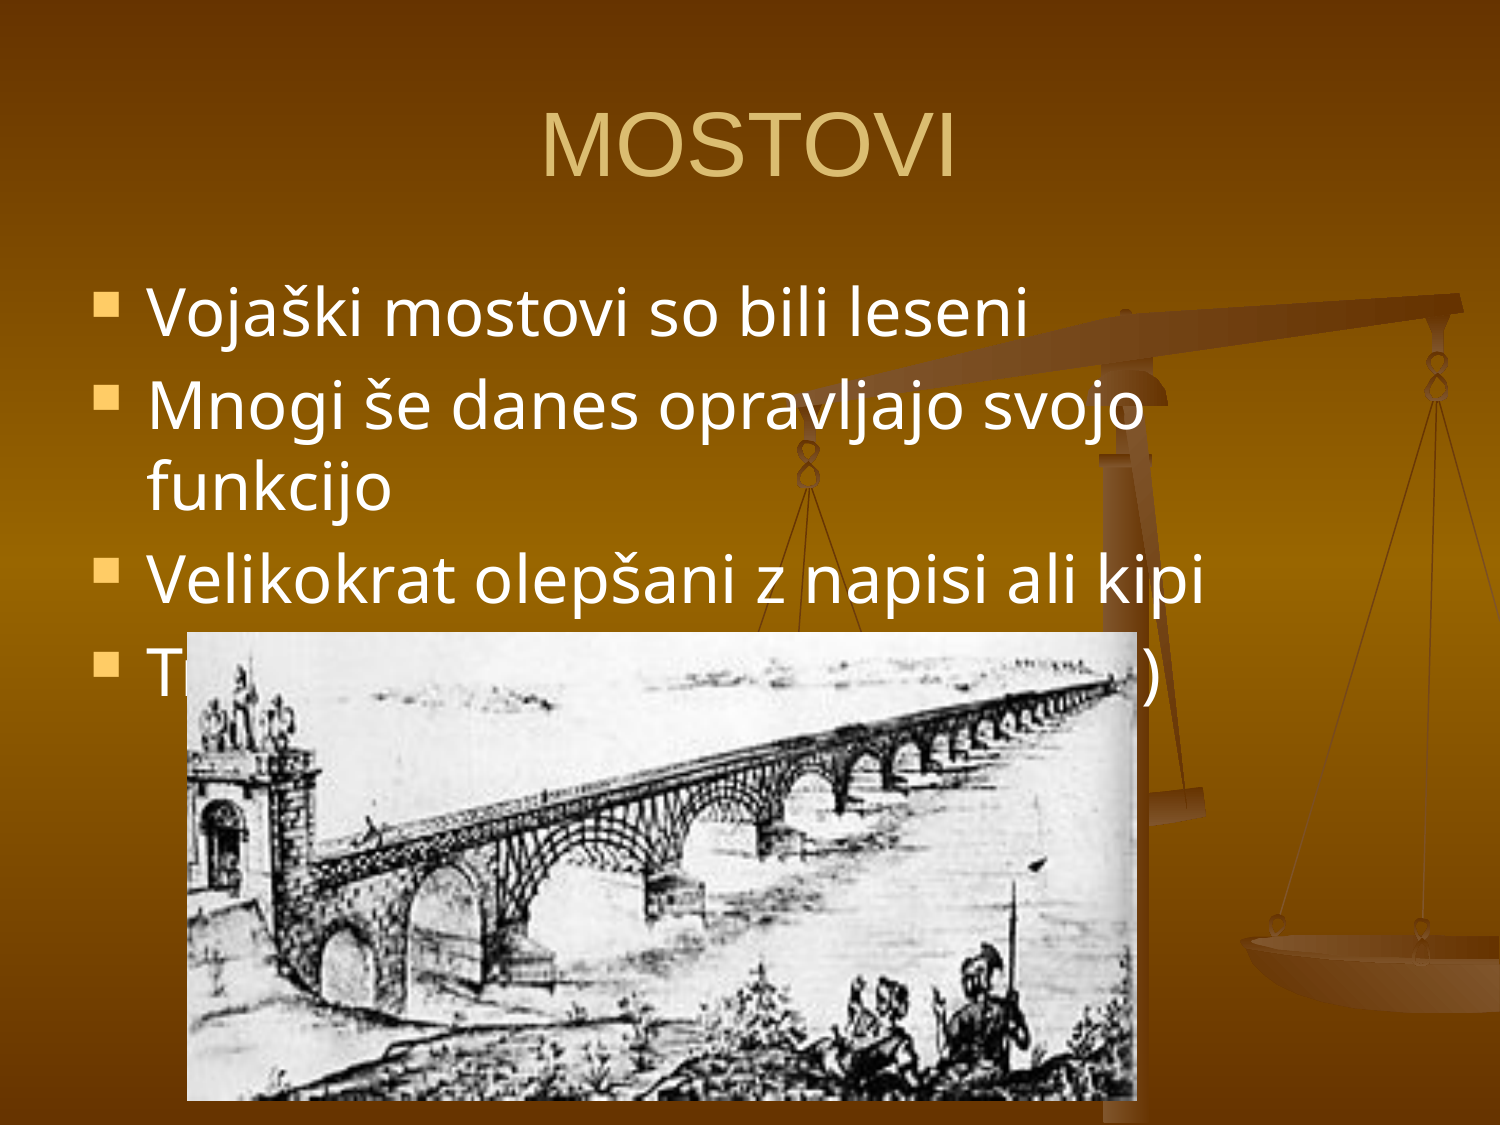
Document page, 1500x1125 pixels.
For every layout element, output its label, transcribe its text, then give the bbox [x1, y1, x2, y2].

list Vojaški mostovi so bili leseni Mnogi še danes opravljajo svojo funkcijo Velikokrat olepšani z napisi ali kipi Trajanov most čez Donavo (50m) [75, 262, 1425, 1006]
title MOSTOVI [75, 45, 1425, 234]
picture [187, 632, 1137, 1101]
